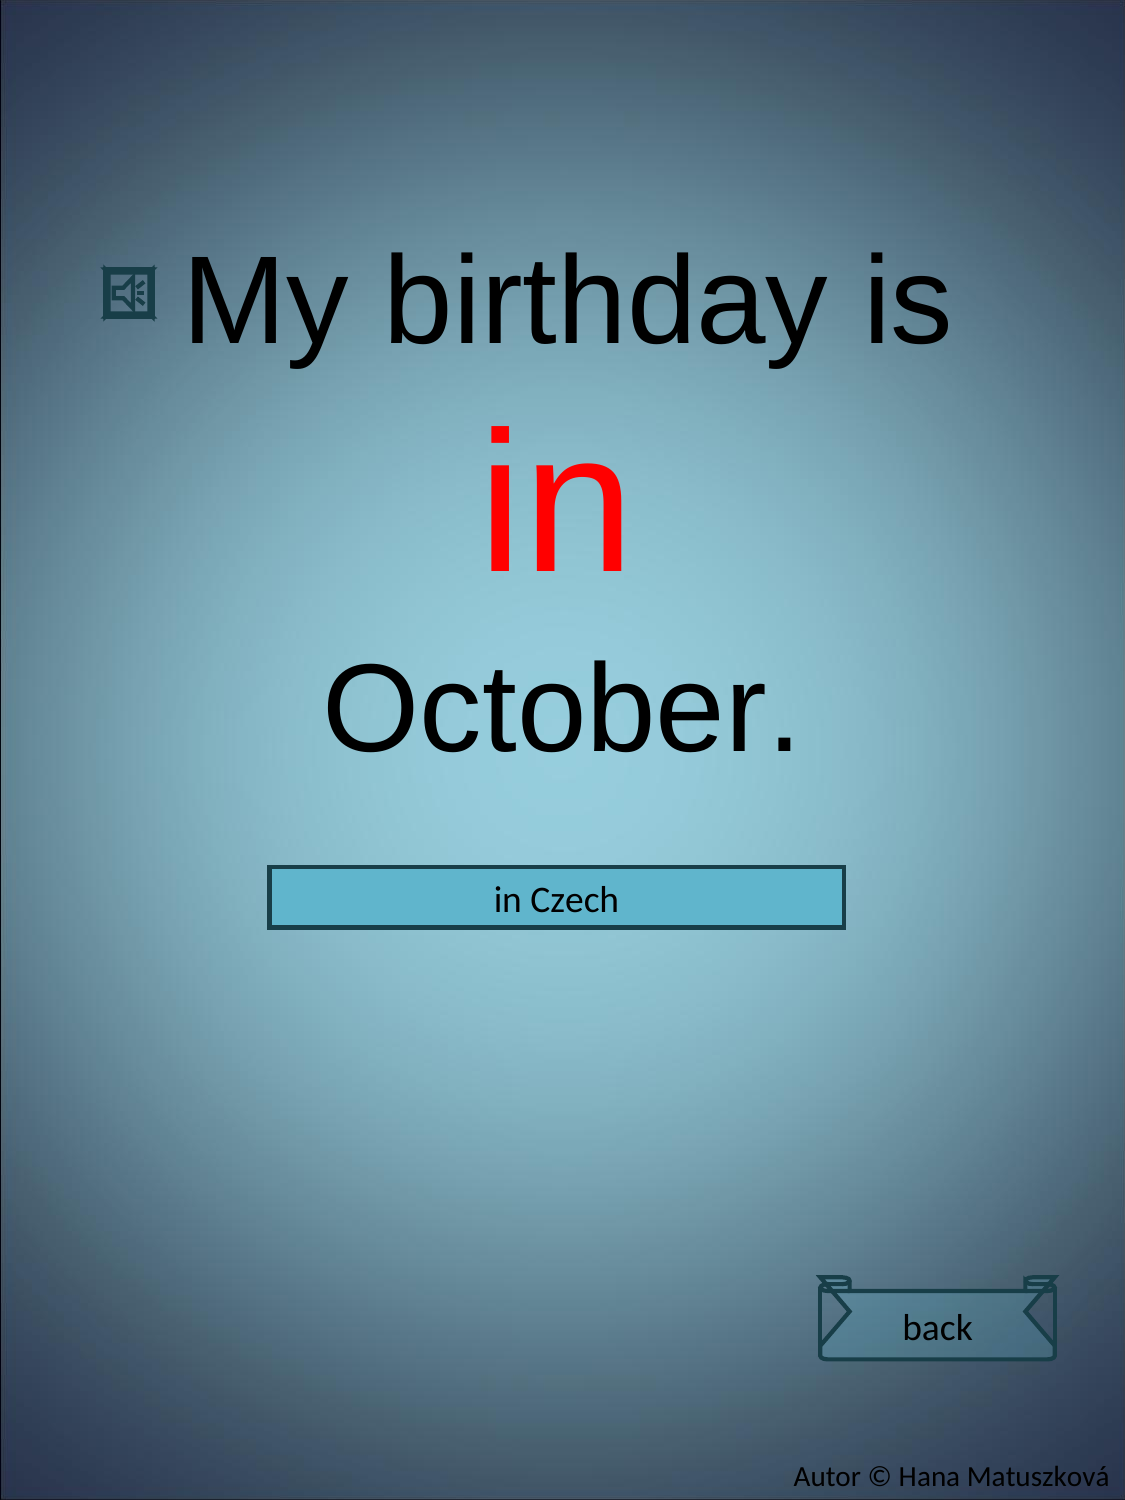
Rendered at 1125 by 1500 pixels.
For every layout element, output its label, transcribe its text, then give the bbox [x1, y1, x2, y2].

text_box My birthday is [164, 210, 973, 377]
text_box in Czech [269, 867, 844, 928]
text_box in [457, 363, 657, 618]
text_box back [820, 1277, 1055, 1360]
text_box Autor © Hana Matuszková [778, 1449, 1125, 1500]
text_box Mám narozeniny v říjnu. [277, 855, 841, 867]
picture [0, 0, 1125, 1500]
text_box October. [292, 618, 833, 784]
